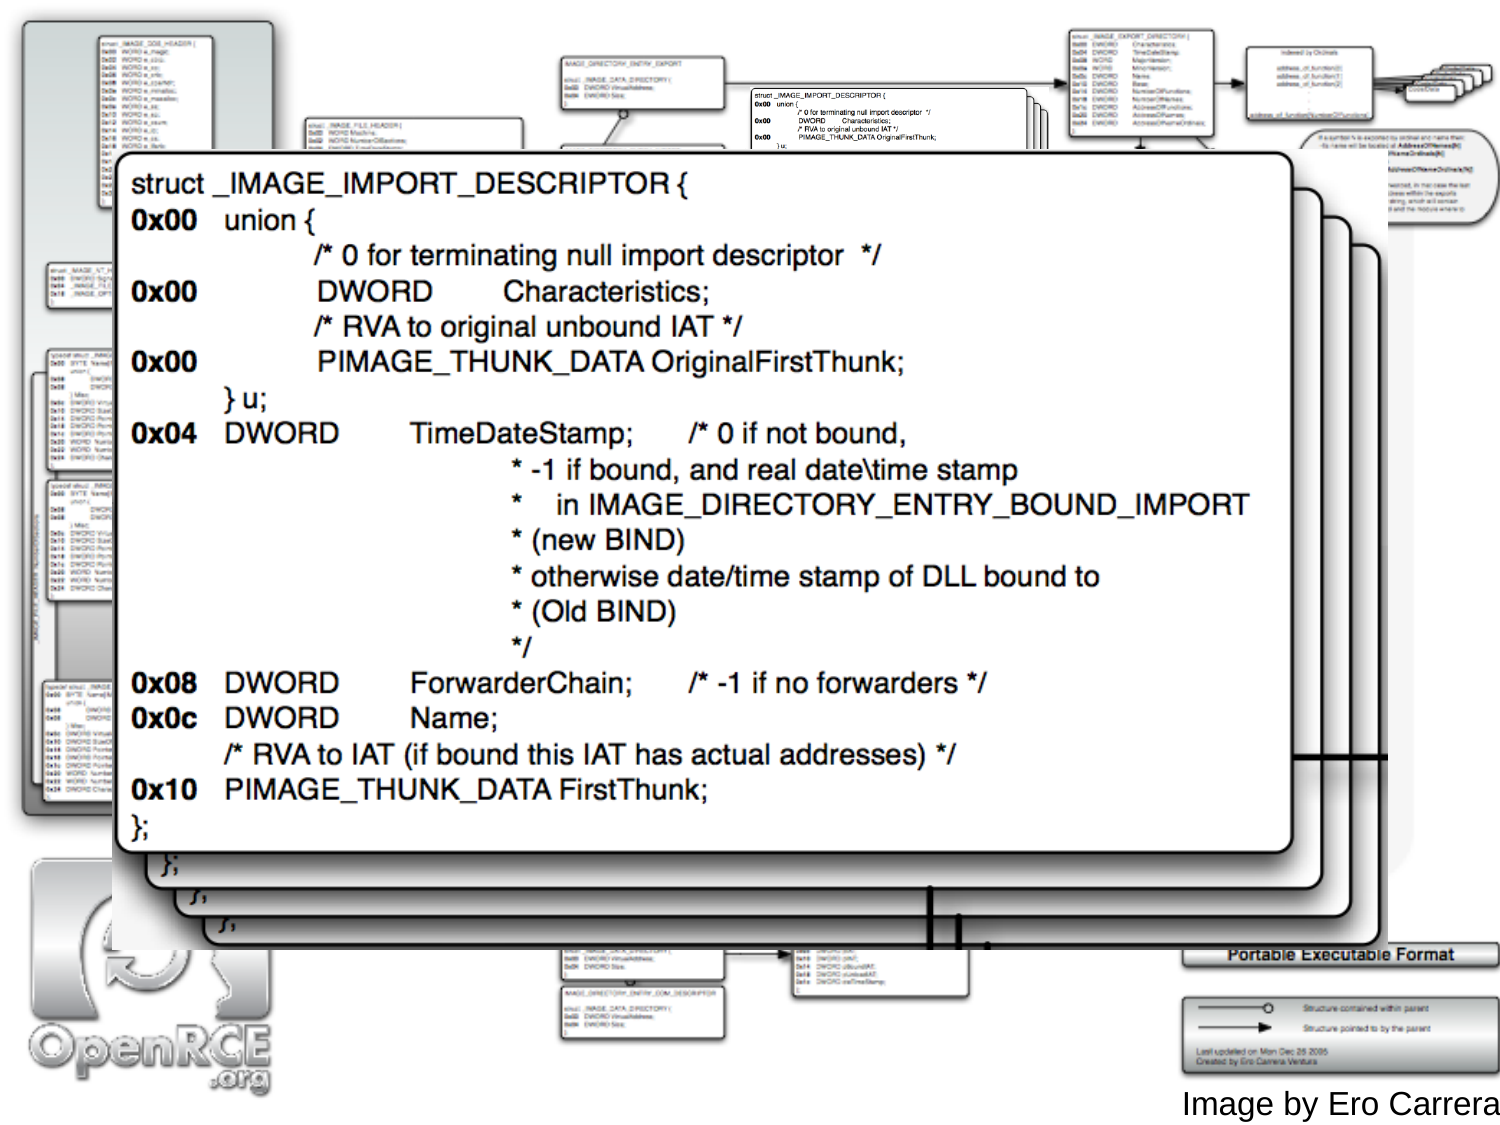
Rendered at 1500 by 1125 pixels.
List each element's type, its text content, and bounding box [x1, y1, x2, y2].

text_box Image by Ero Carrera [1167, 1074, 1500, 1125]
picture [0, 0, 1500, 1118]
